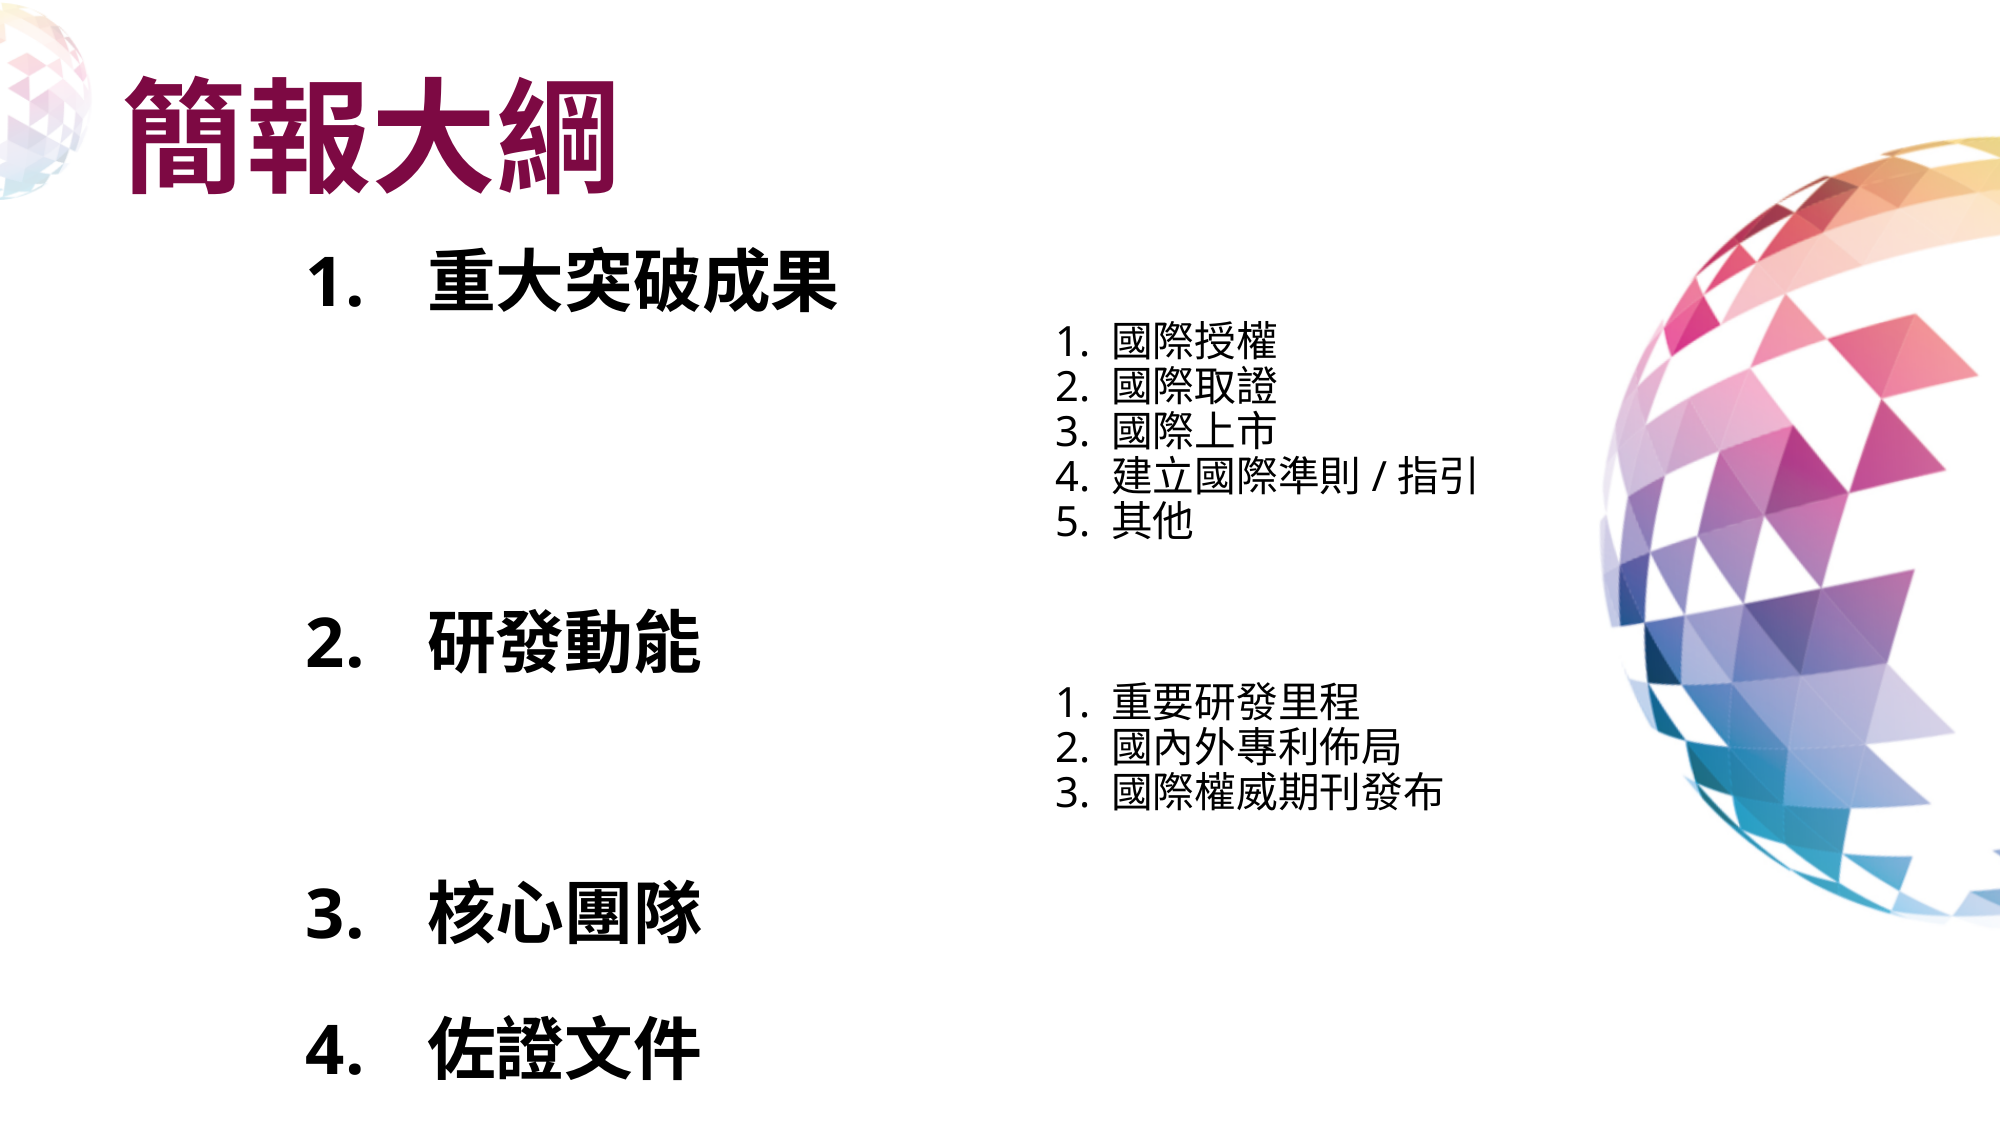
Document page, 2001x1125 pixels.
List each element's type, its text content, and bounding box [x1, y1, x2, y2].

picture [0, 0, 2000, 1125]
text_box 重大突破成果 1. 國際授權 2. 國際取證 3. 國際上市 4. 建立國際準則/指引 5. 其他 研發動能 1. 重要研發里程 2. 國內外專利佈局 3. 國際權威期刊發布 核心團隊 佐證文件 [290, 197, 1848, 1125]
text_box 簡報大綱 [106, 77, 1832, 216]
